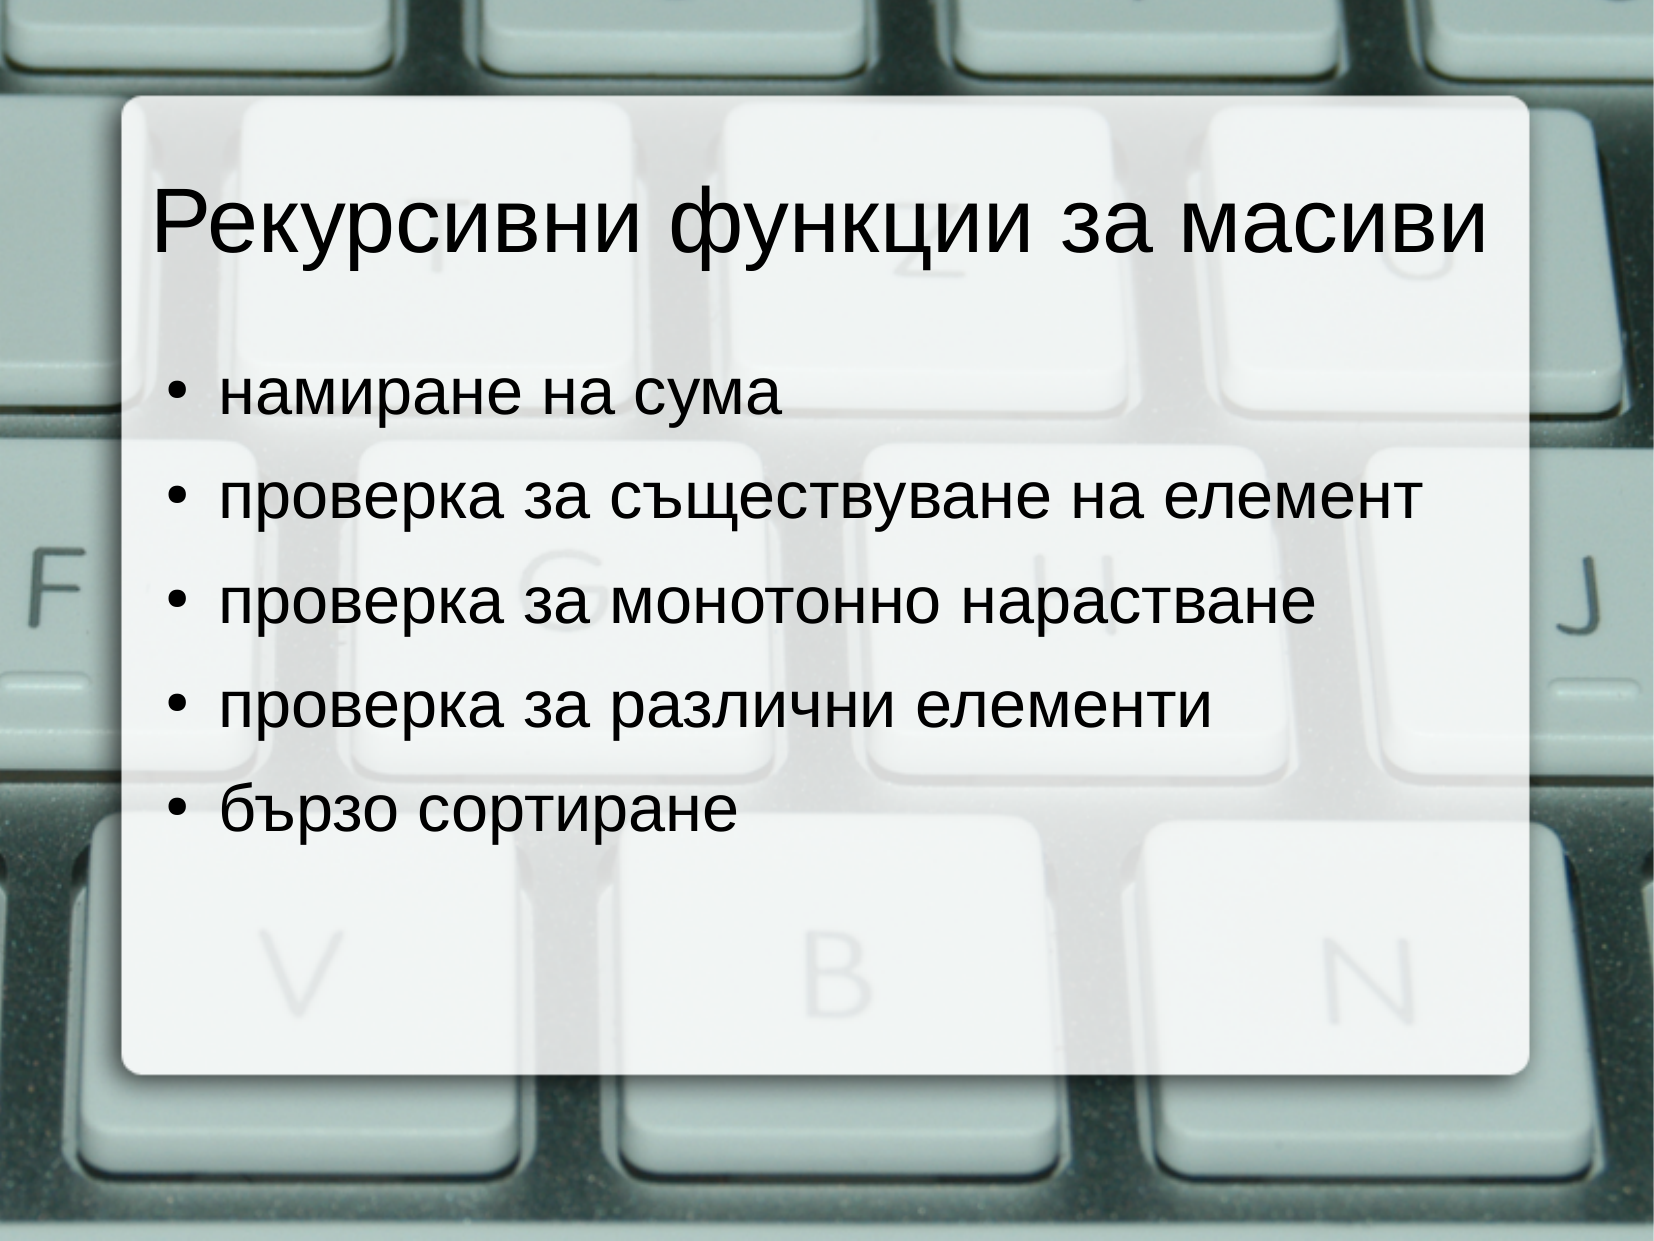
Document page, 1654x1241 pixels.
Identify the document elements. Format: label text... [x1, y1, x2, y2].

list намиране на сума проверка за съществуване на елемент проверка за монотонно нарастване проверка за различни елементи бързо сортиране [147, 354, 1506, 1074]
title Рекурсивни функции за масиви [135, 117, 1506, 325]
picture [0, 0, 1654, 1241]
